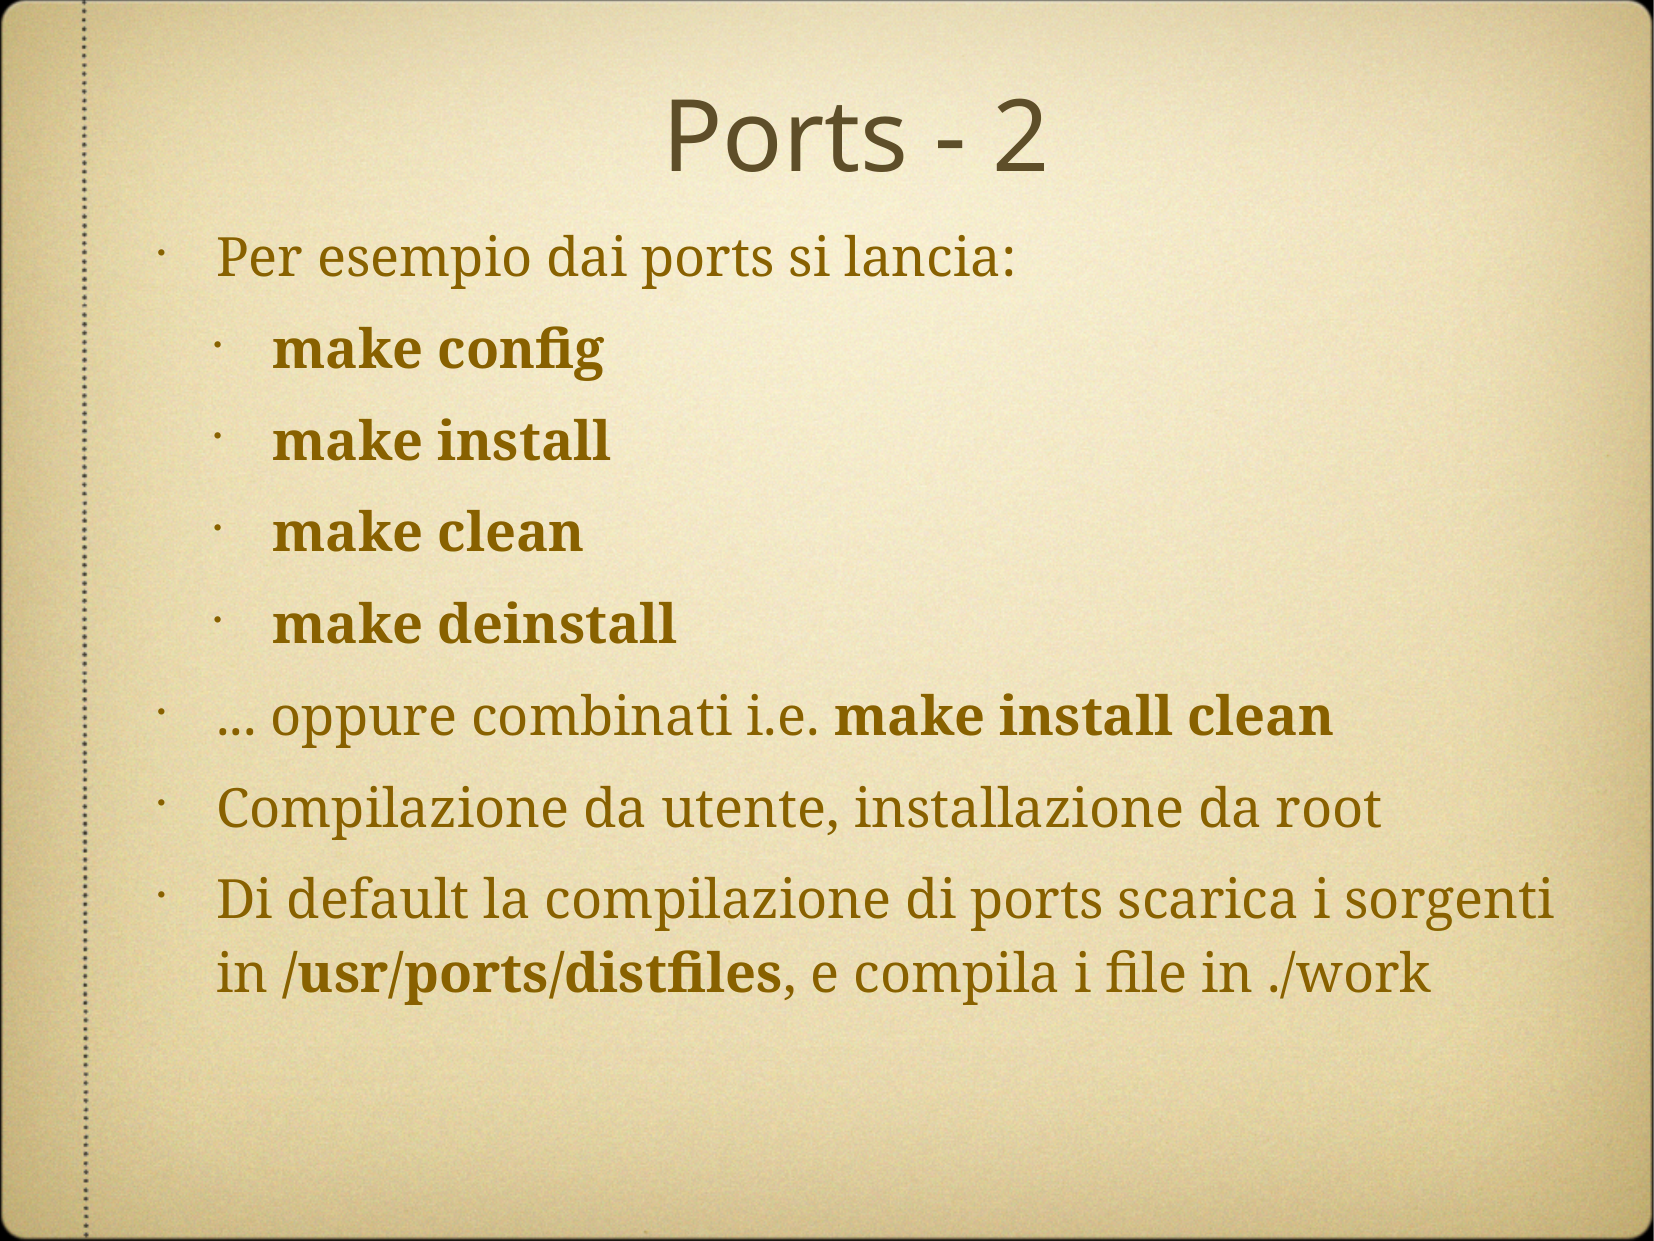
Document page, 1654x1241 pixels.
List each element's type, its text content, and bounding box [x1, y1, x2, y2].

picture [0, 0, 1654, 1241]
title Ports - 2 [118, 0, 1595, 265]
list Per esempio dai ports si lancia: make config make install make clean make deinstall ... oppure combinati i.e. make install clean Compilazione da utente, installazione da root Di default la compilazione di ports scarica i sorgenti in /usr/ports/distfiles, e compila i file in ./work [121, 218, 1612, 1149]
